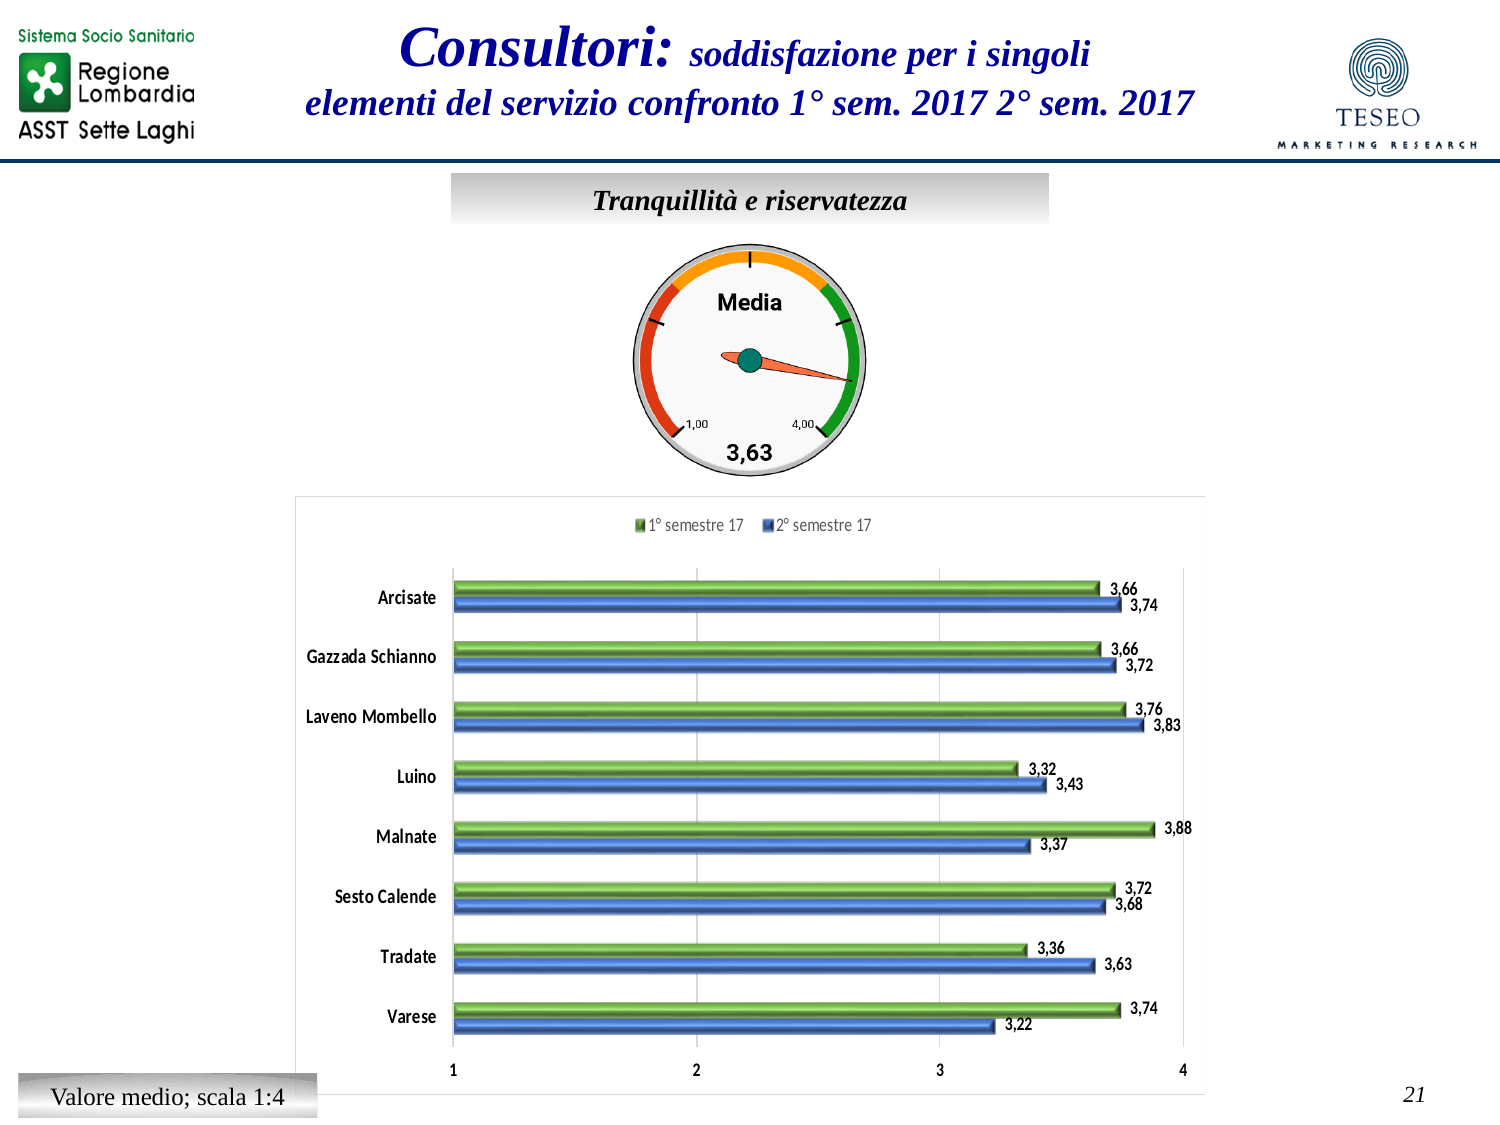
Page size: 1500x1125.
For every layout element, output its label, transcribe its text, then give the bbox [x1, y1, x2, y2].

picture [19, 26, 194, 148]
text_box Consultori: soddisfazione per i singoli elementi del servizio confronto 1° sem. 2017 2° sem. 2017 [206, 25, 1294, 151]
text_box Valore medio; scala 1:4 [18, 1073, 318, 1118]
text_box Tranquillità e riservatezza [451, 173, 1049, 224]
picture [1294, 30, 1481, 149]
picture [294, 229, 1206, 1095]
